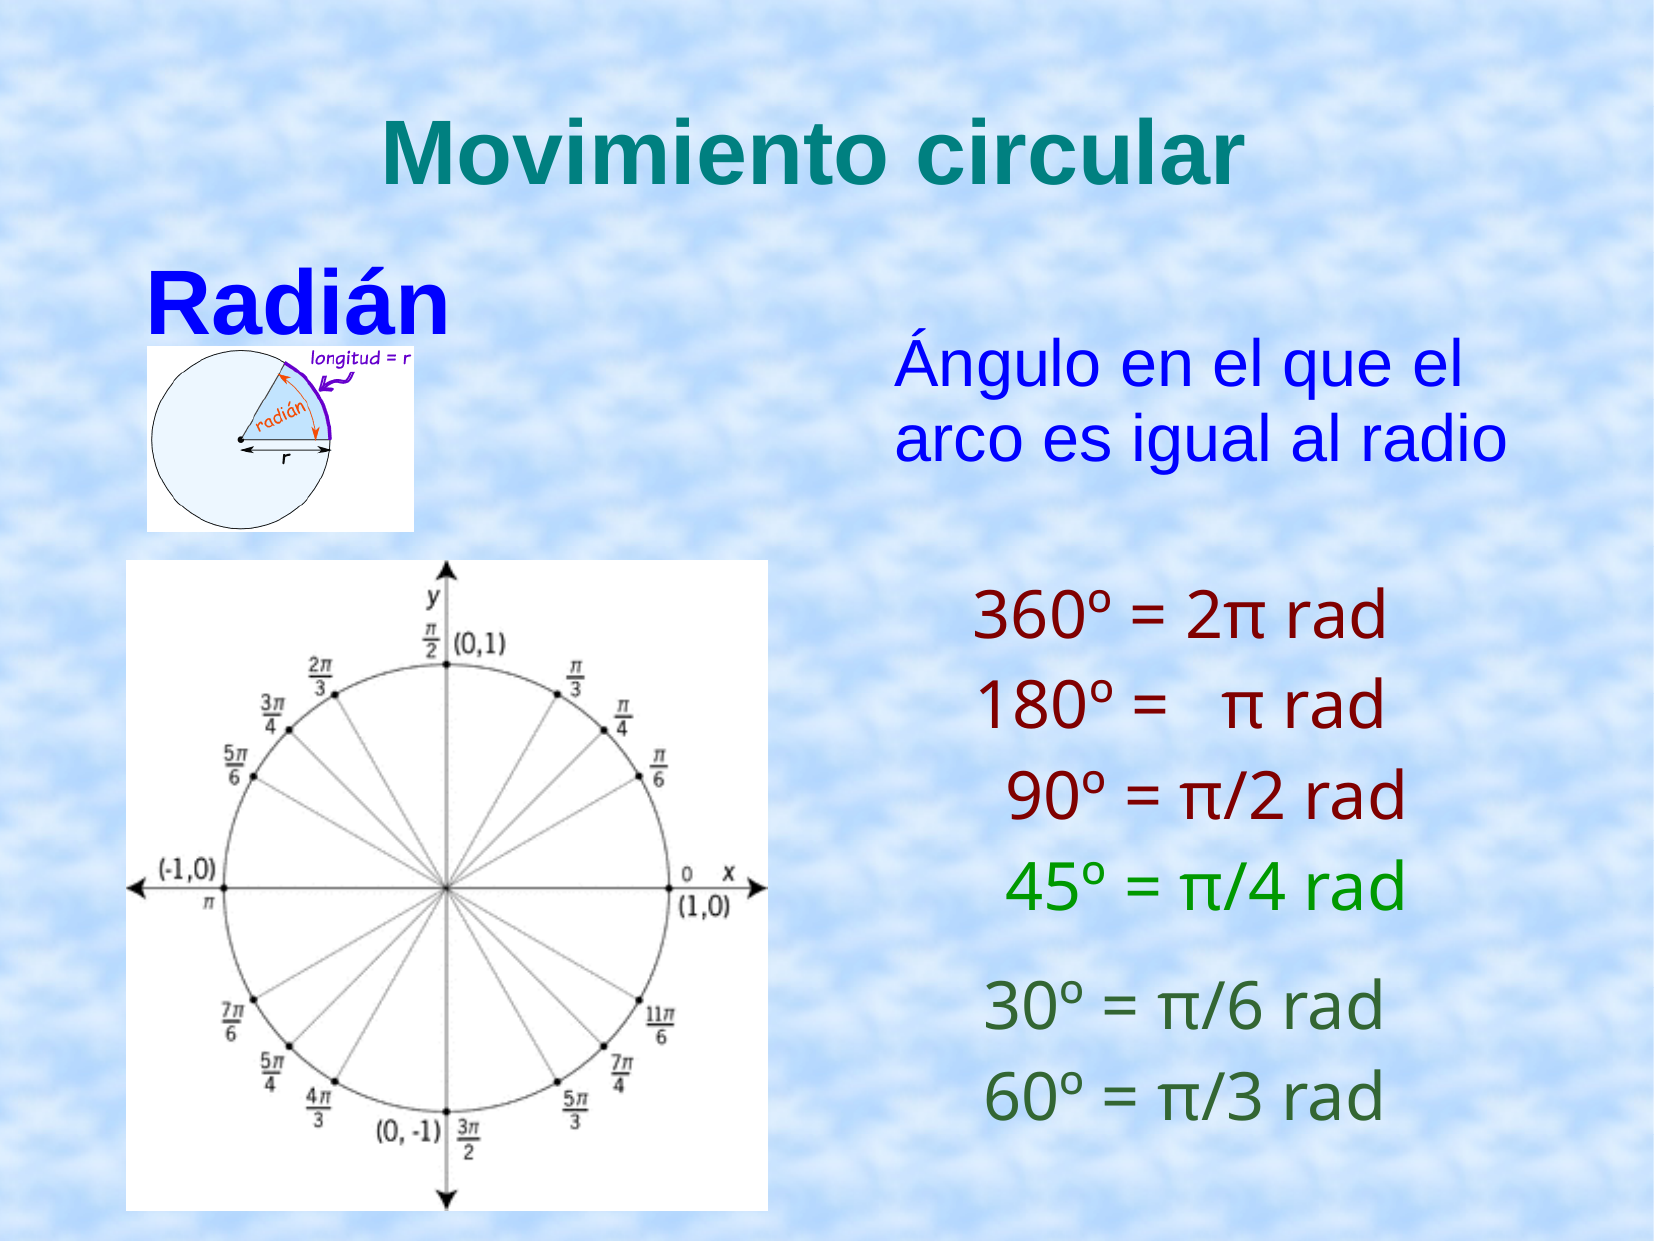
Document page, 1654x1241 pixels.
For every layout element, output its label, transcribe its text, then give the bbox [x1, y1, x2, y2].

picture [0, 0, 1654, 1241]
text_box Ángulo en el que el arco es igual al radio [738, 318, 1627, 629]
text_box 30º = π/6 rad 60º = π/3 rad [944, 951, 1426, 1145]
text_box Radián [95, 251, 502, 355]
title Movimiento circular [82, 49, 1571, 257]
text_box 360º = 2π rad 180º = π rad 90º = π/2 rad 45º = π/4 rad [885, 629, 1477, 932]
